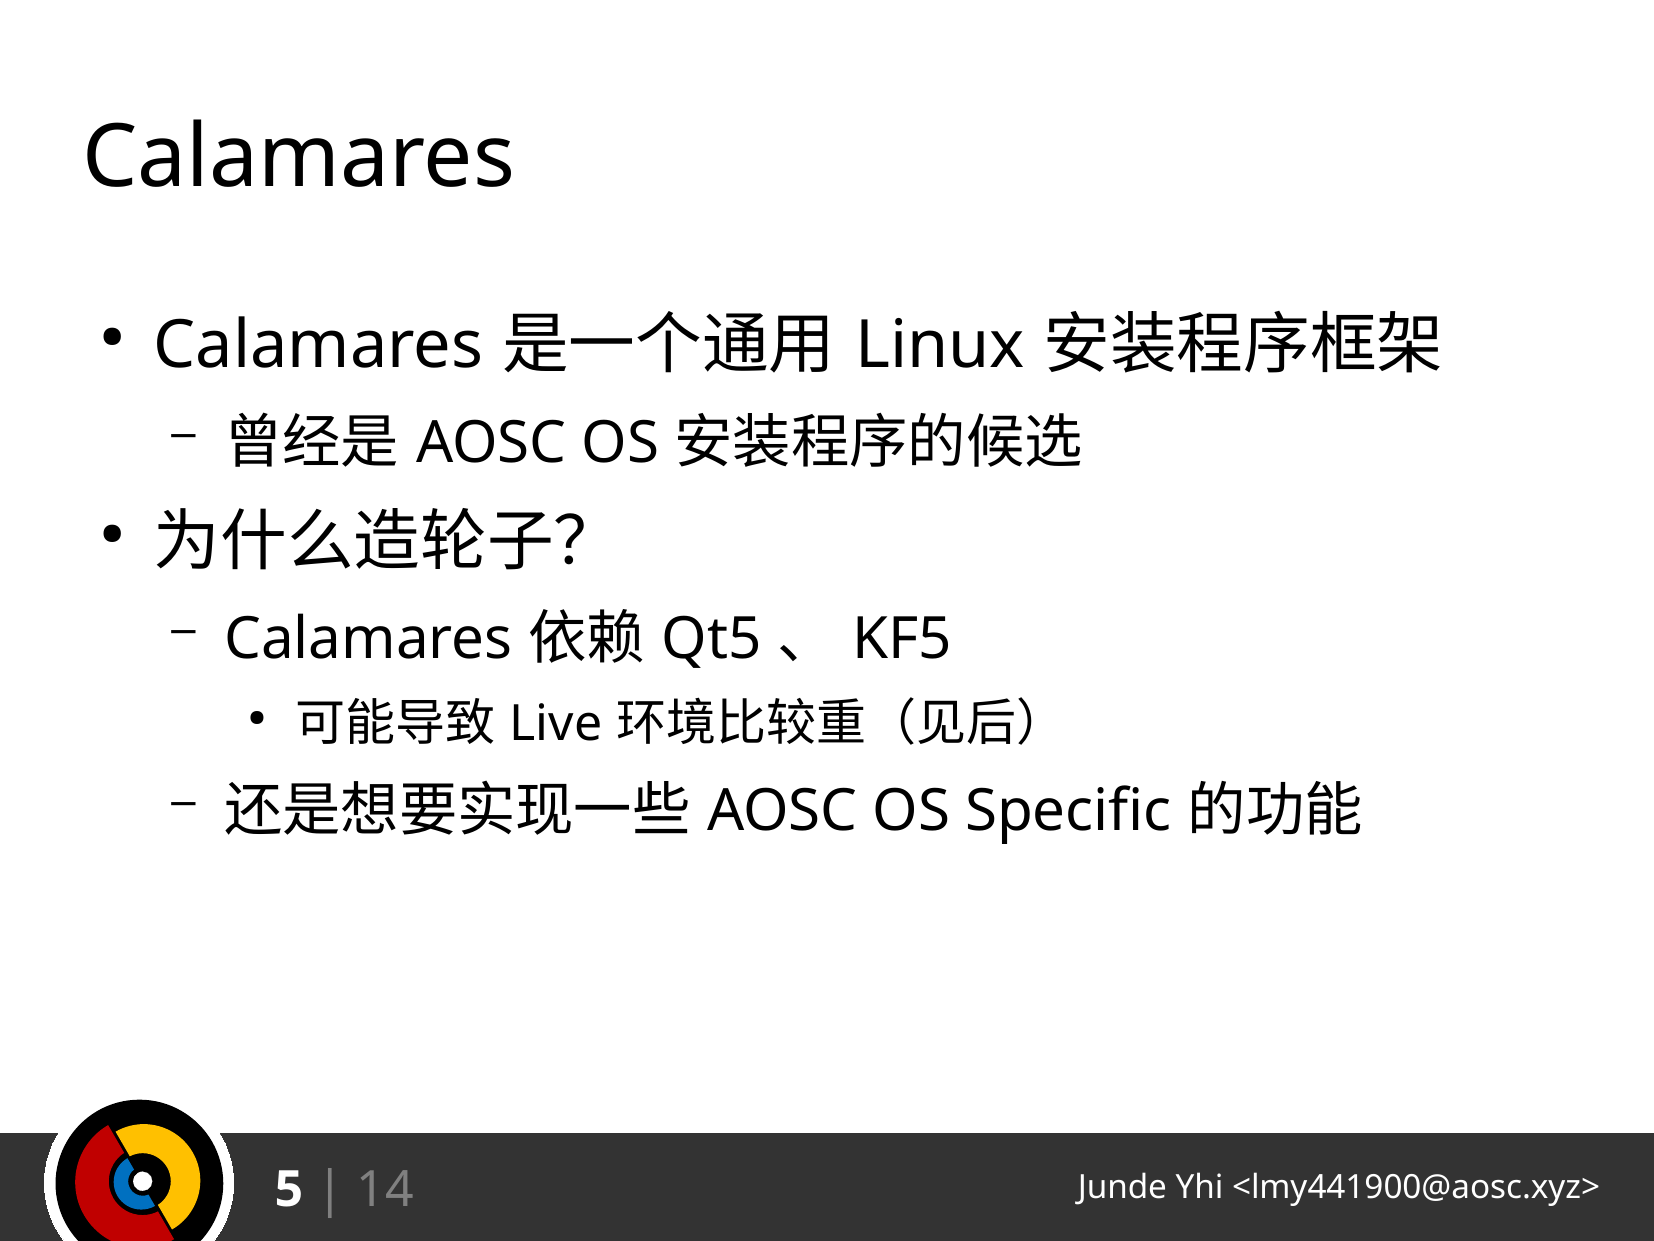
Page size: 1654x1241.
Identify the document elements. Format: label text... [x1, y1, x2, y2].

title Calamares [82, 49, 1571, 257]
list Calamares是一个通用Linux安装程序框架 曾经是AOSC OS安装程序的候选 为什么造轮子？ Calamares依赖Qt5、KF5 可能导致Live环境比较重（见后） 还是想要实现一些AOSC OS Specific的功能 [82, 290, 1571, 1010]
